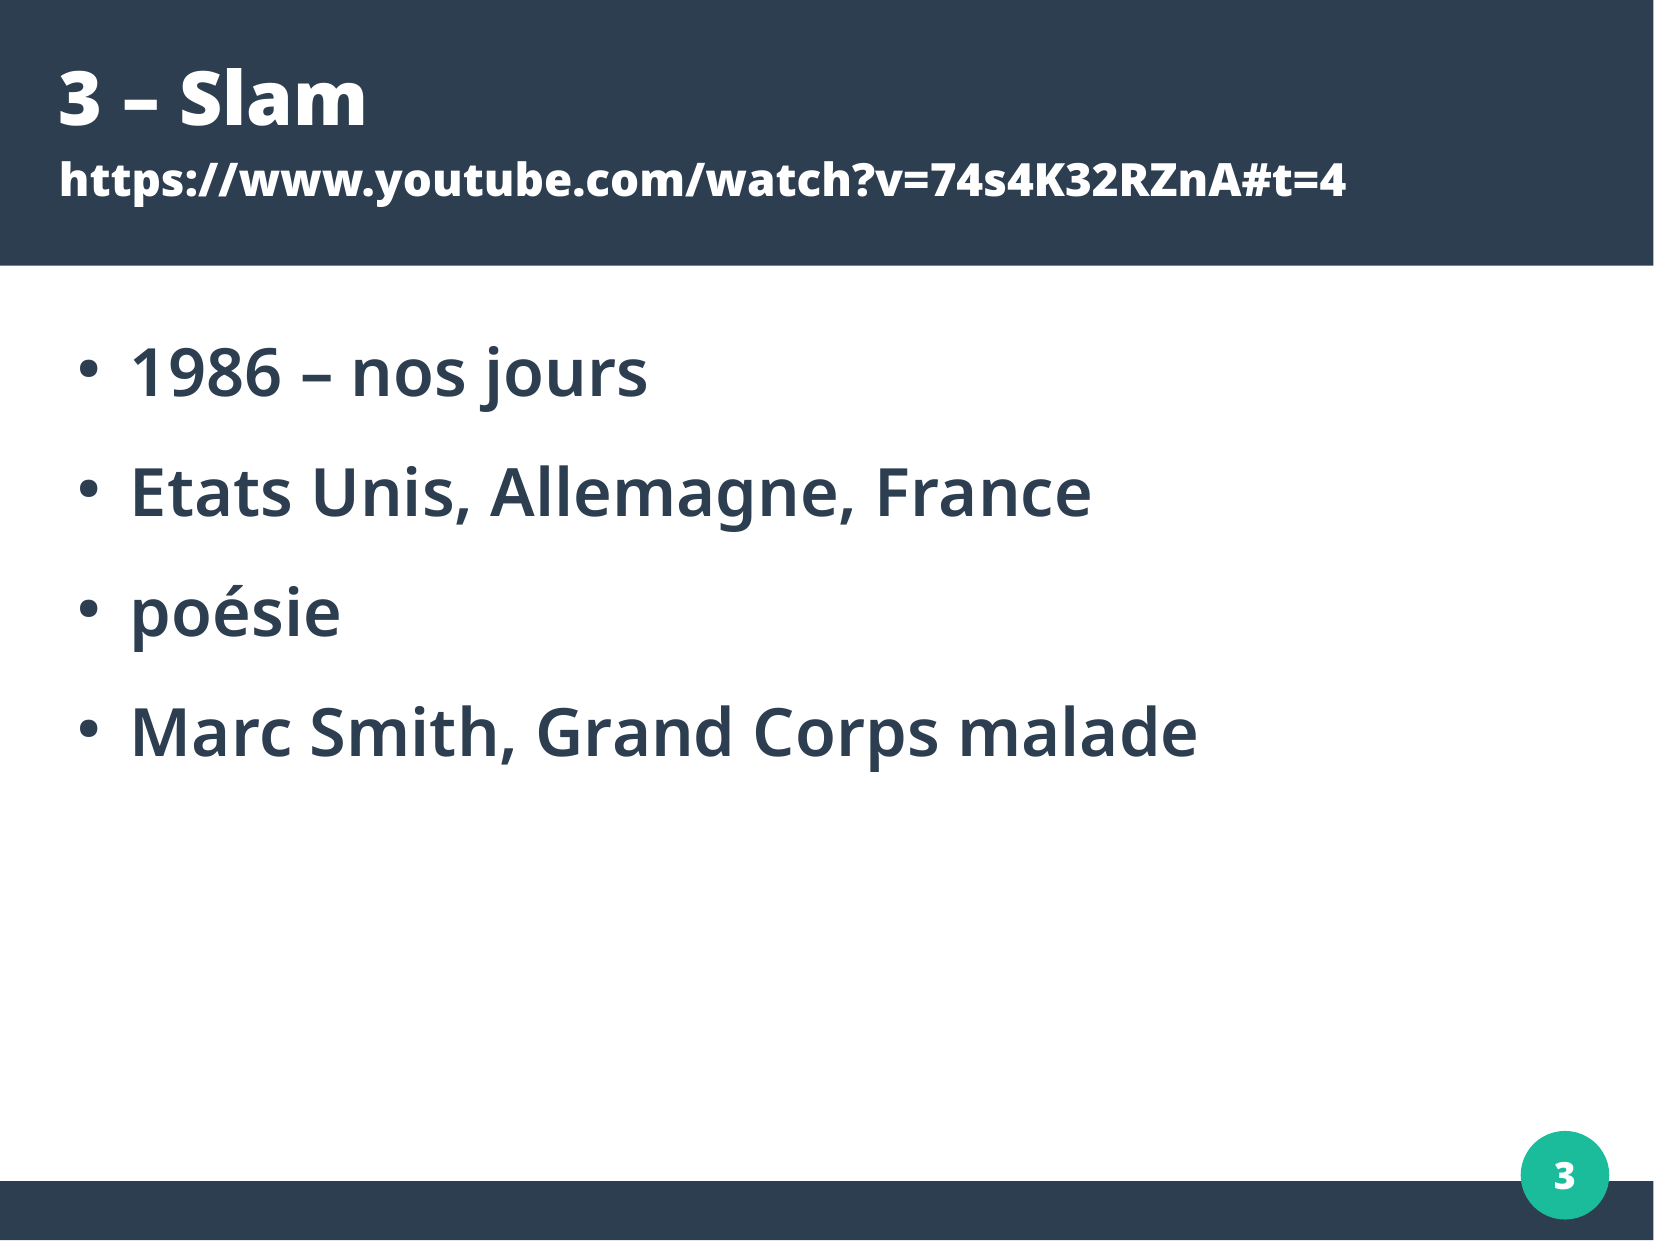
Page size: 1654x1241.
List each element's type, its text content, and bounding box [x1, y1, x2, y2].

list 1986 – nos jours Etats Unis, Allemagne, France poésie Marc Smith, Grand Corps malade [59, 324, 1595, 1152]
title 3 – Slam https://www.youtube.com/watch?v=74s4K32RZnA#t=4 [59, 49, 1595, 207]
